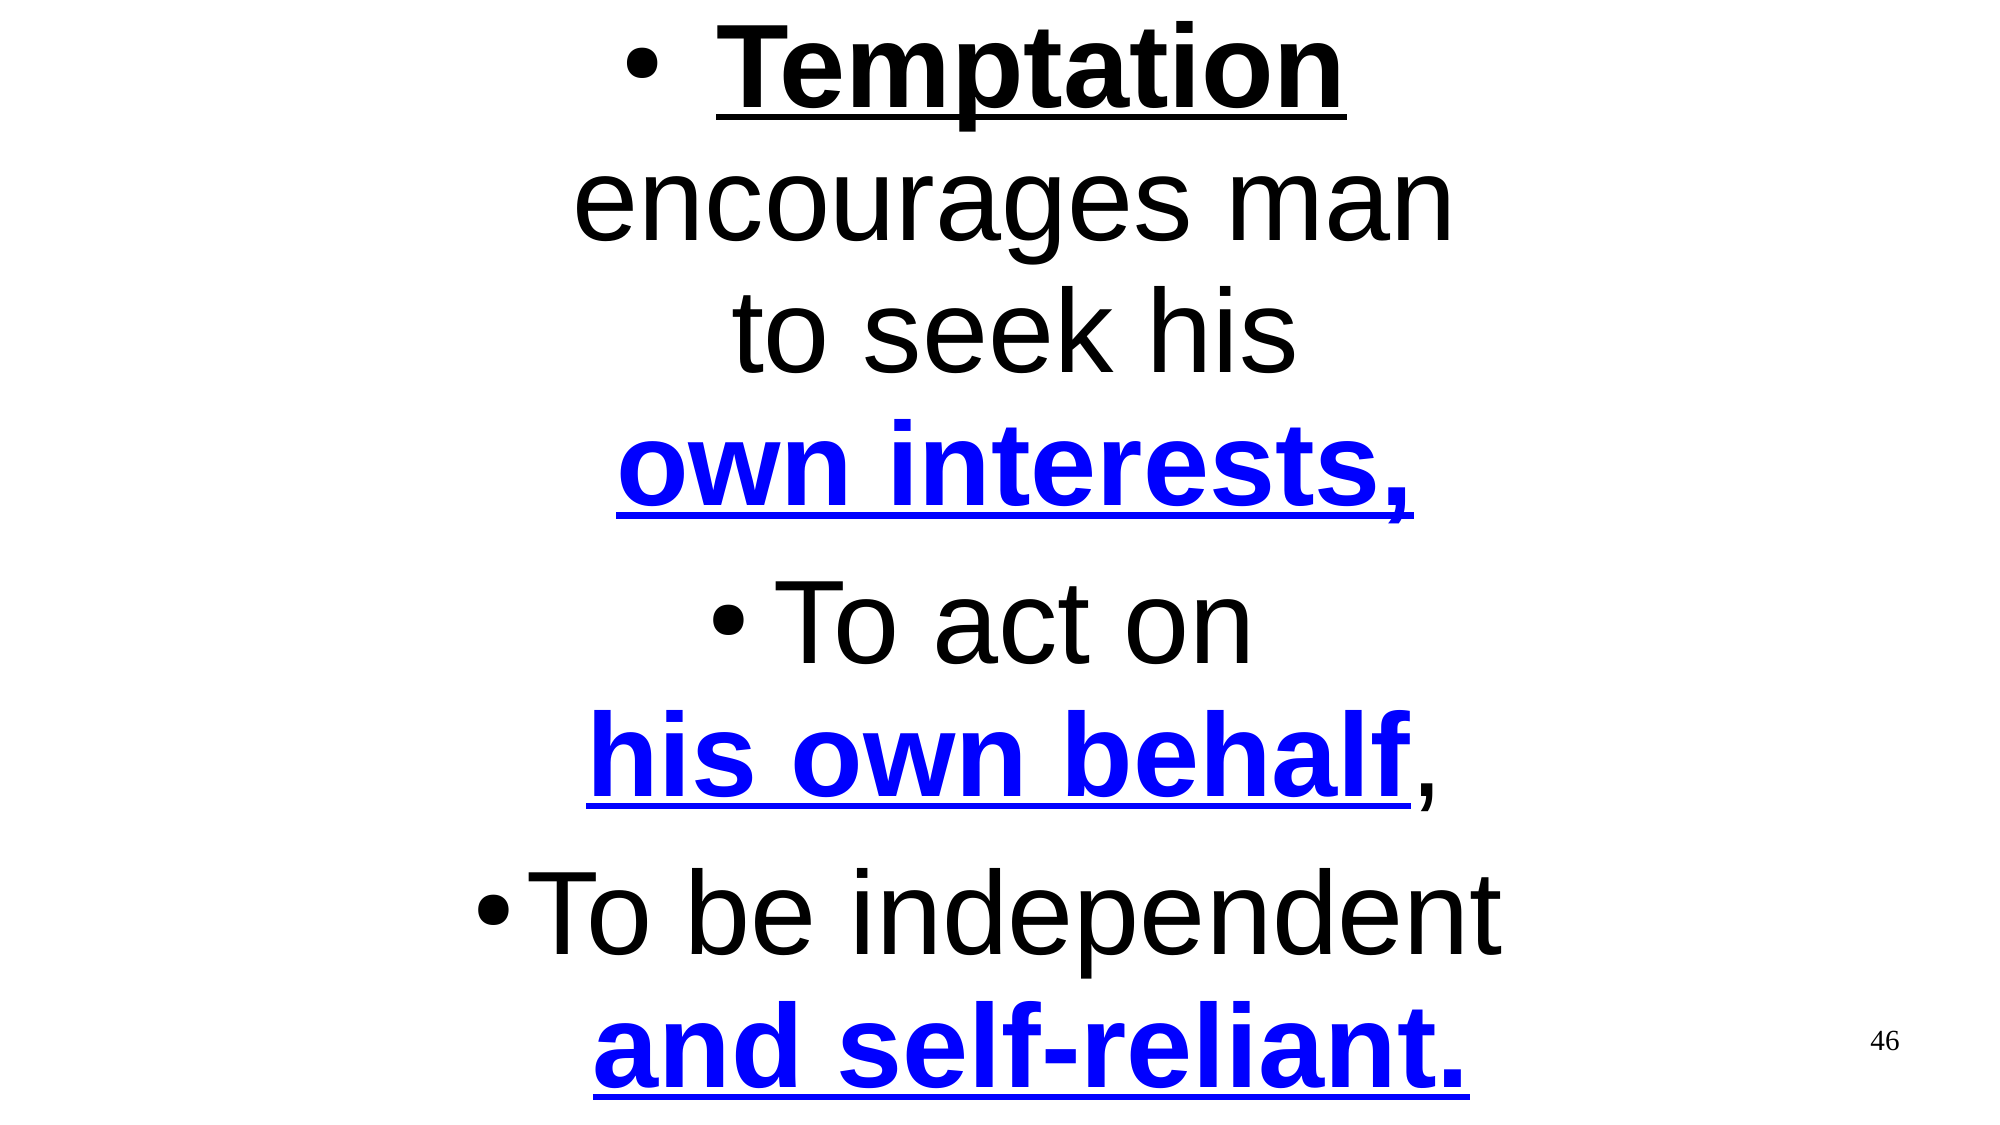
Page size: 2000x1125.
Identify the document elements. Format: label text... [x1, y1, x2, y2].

list Temptation encourages man to seek his own interests, To act on his own behalf, To be independent and self-reliant. [0, 0, 1996, 1123]
